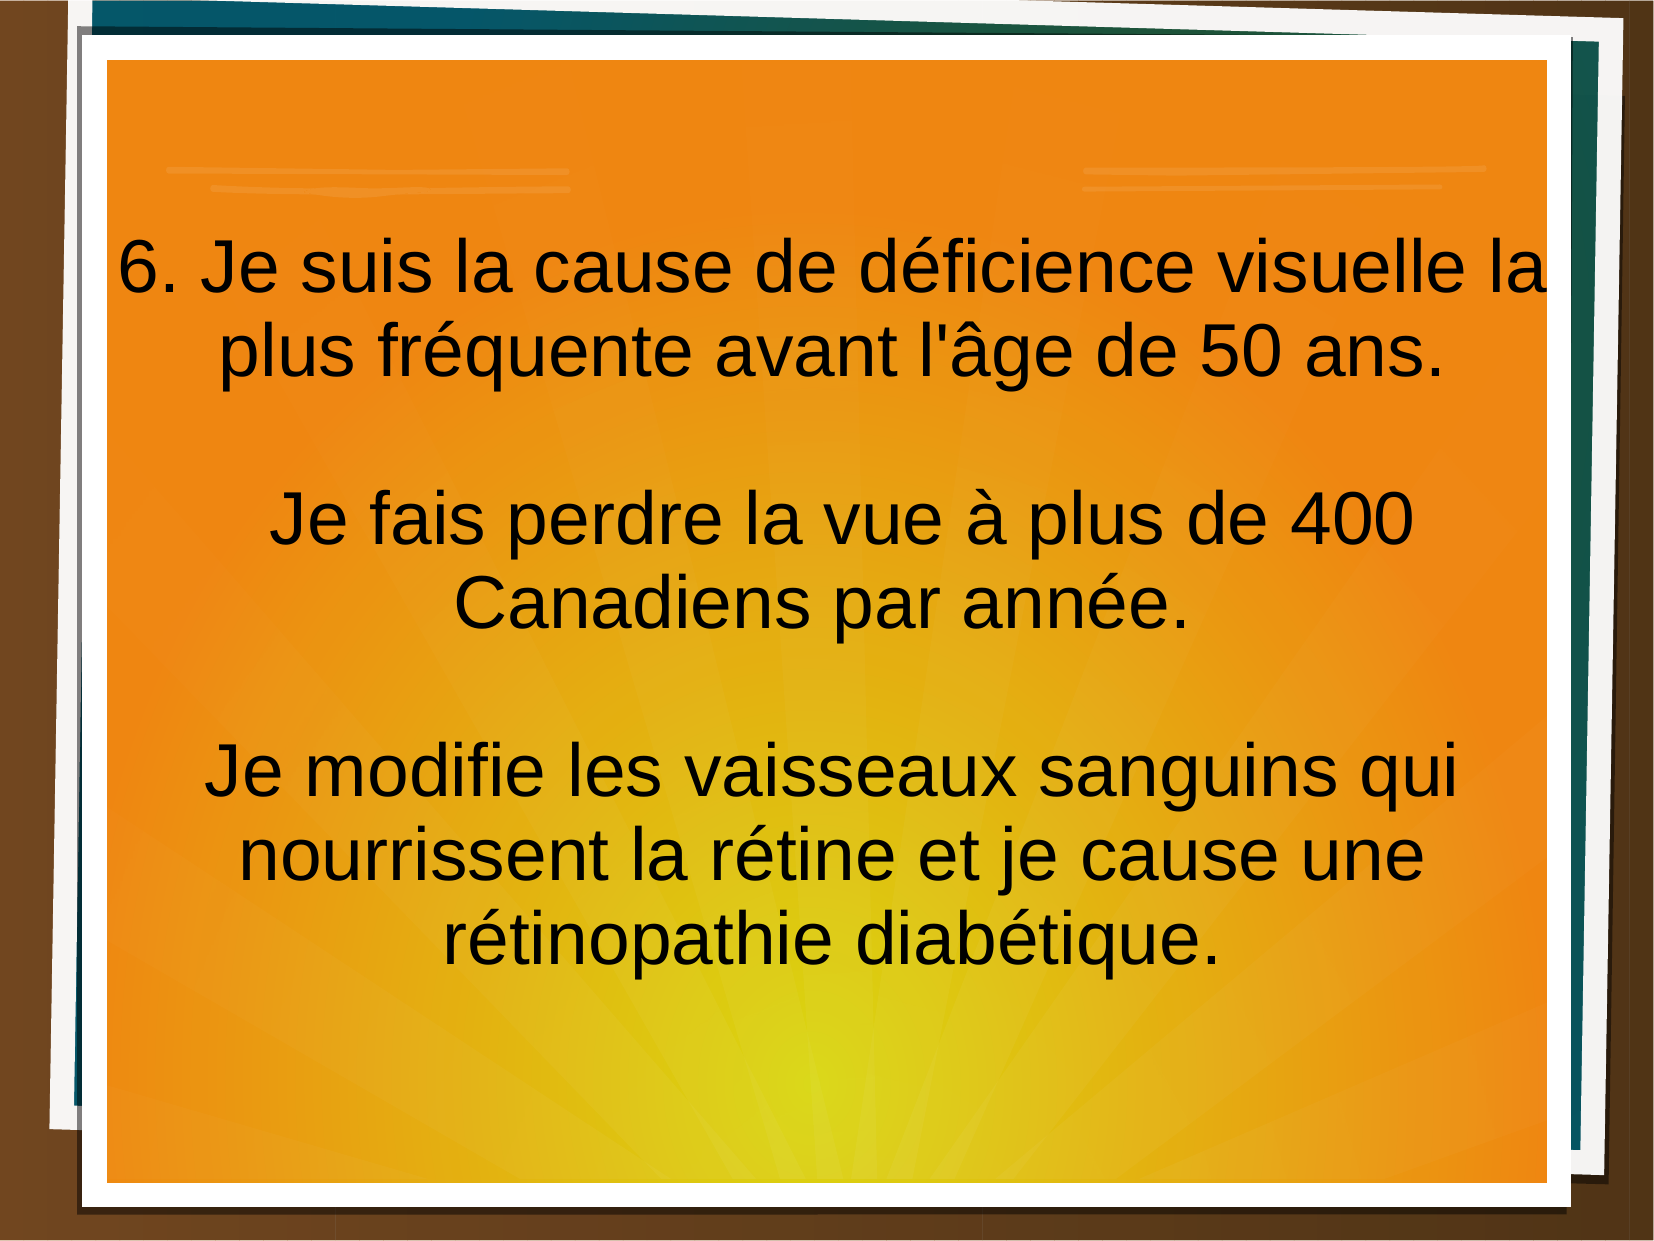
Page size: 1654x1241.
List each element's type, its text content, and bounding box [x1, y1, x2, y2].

title 6. Je suis la cause de déficience visuelle la plus fréquente avant l'âge de 50 ans. Je fais perdre la vue à plus de 400 Canadiens par année. Je modifie les vaisseaux sanguins qui nourrissent la rétine et je cause une rétinopathie diabétique. [106, 224, 1560, 981]
